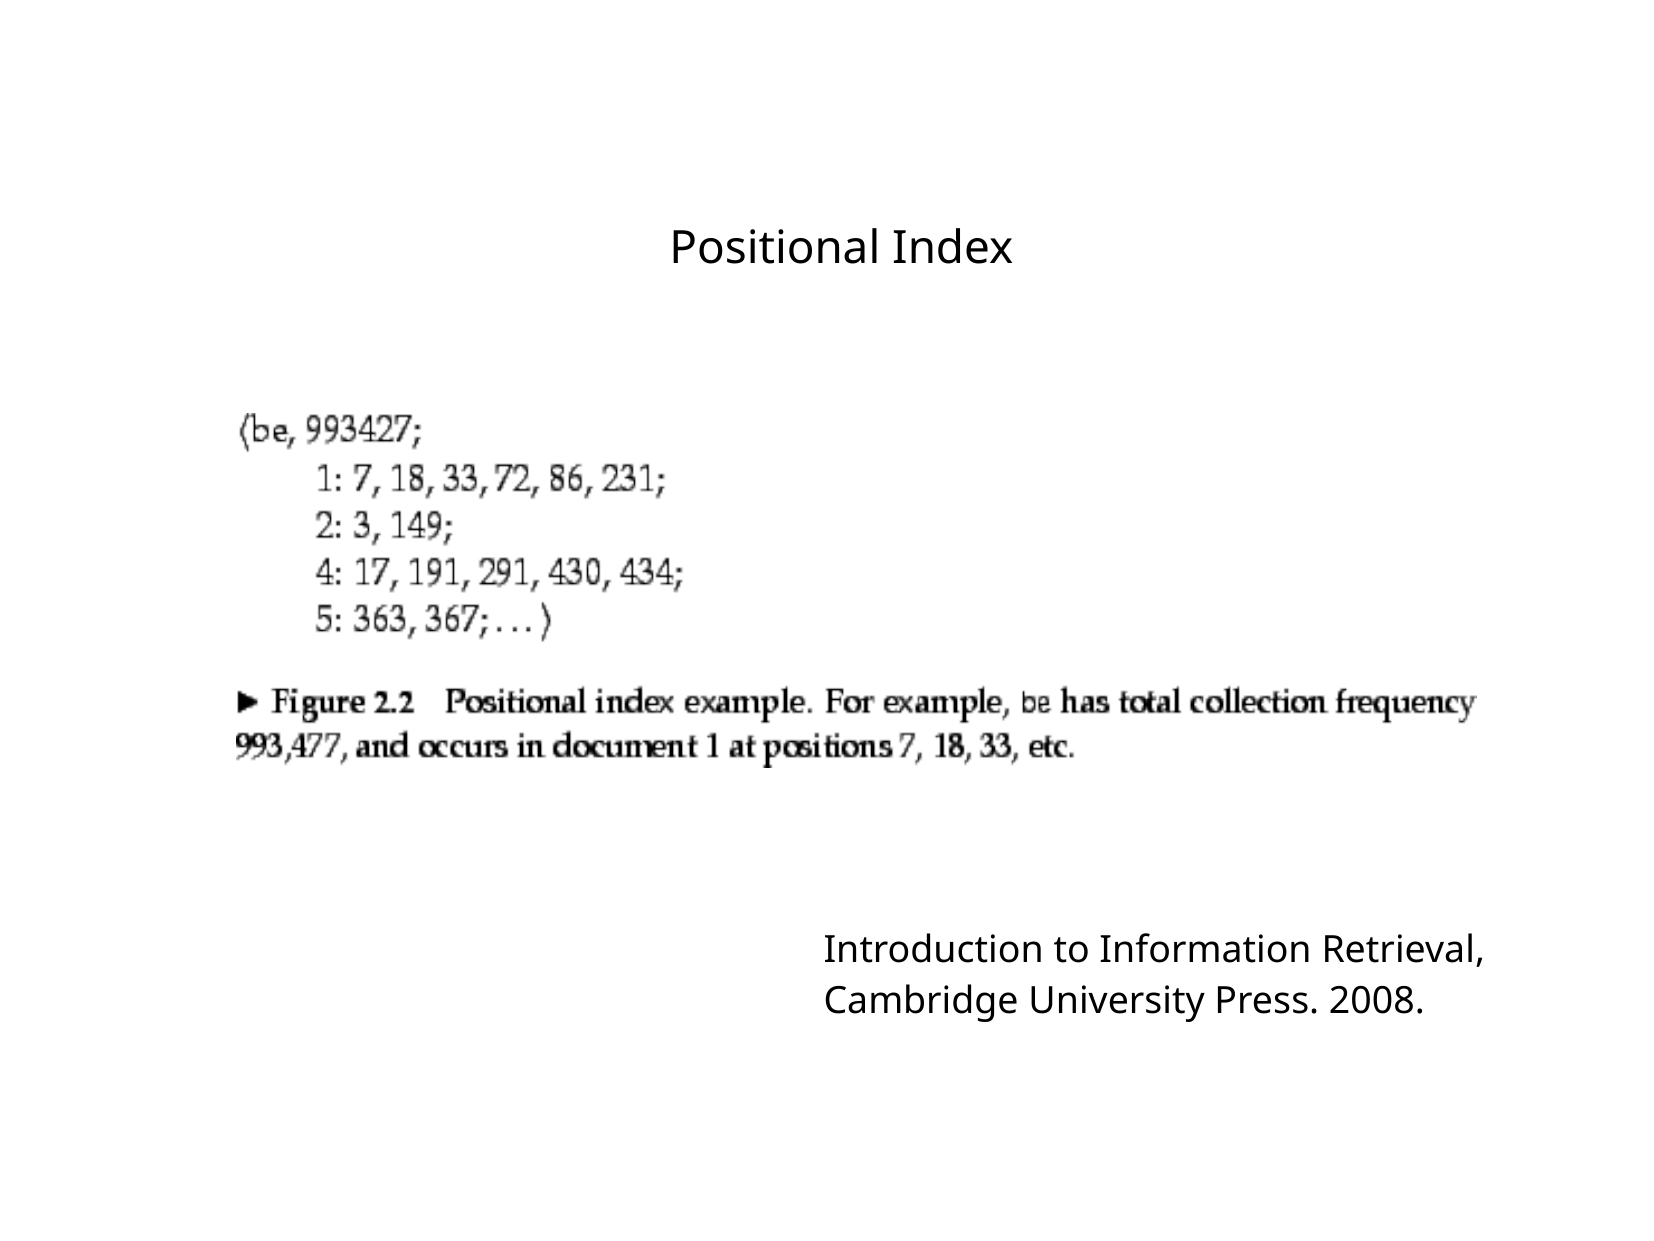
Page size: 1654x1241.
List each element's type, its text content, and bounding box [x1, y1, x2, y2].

picture [236, 413, 1477, 768]
text_box Positional Index [383, 206, 1300, 276]
text_box Introduction to Information Retrieval, Cambridge University Press. 2008. [808, 915, 1595, 1018]
